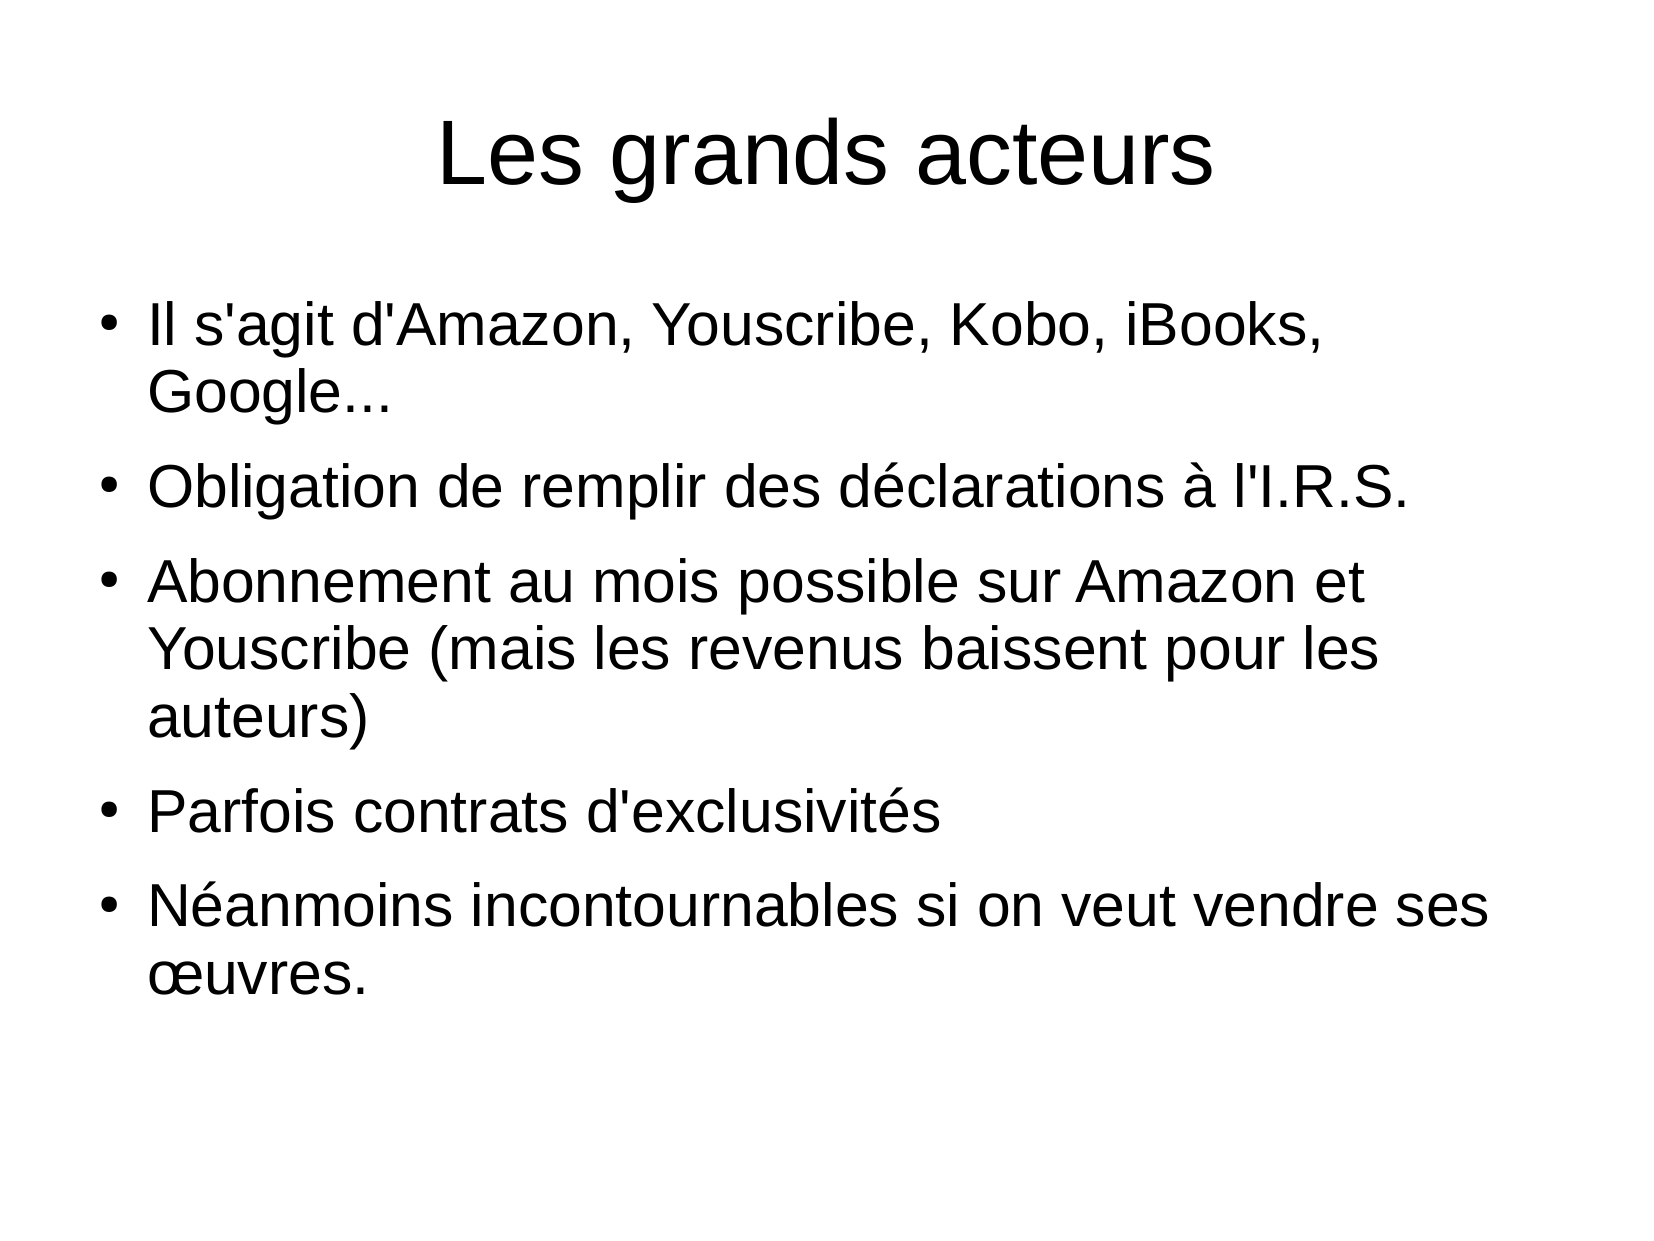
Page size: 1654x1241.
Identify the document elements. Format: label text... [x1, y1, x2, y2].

list Il s'agit d'Amazon, Youscribe, Kobo, iBooks, Google... Obligation de remplir des déclarations à l'I.R.S. Abonnement au mois possible sur Amazon et Youscribe (mais les revenus baissent pour les auteurs) Parfois contrats d'exclusivités Néanmoins incontournables si on veut vendre ses œuvres. [82, 290, 1571, 1010]
title Les grands acteurs [82, 49, 1571, 257]
